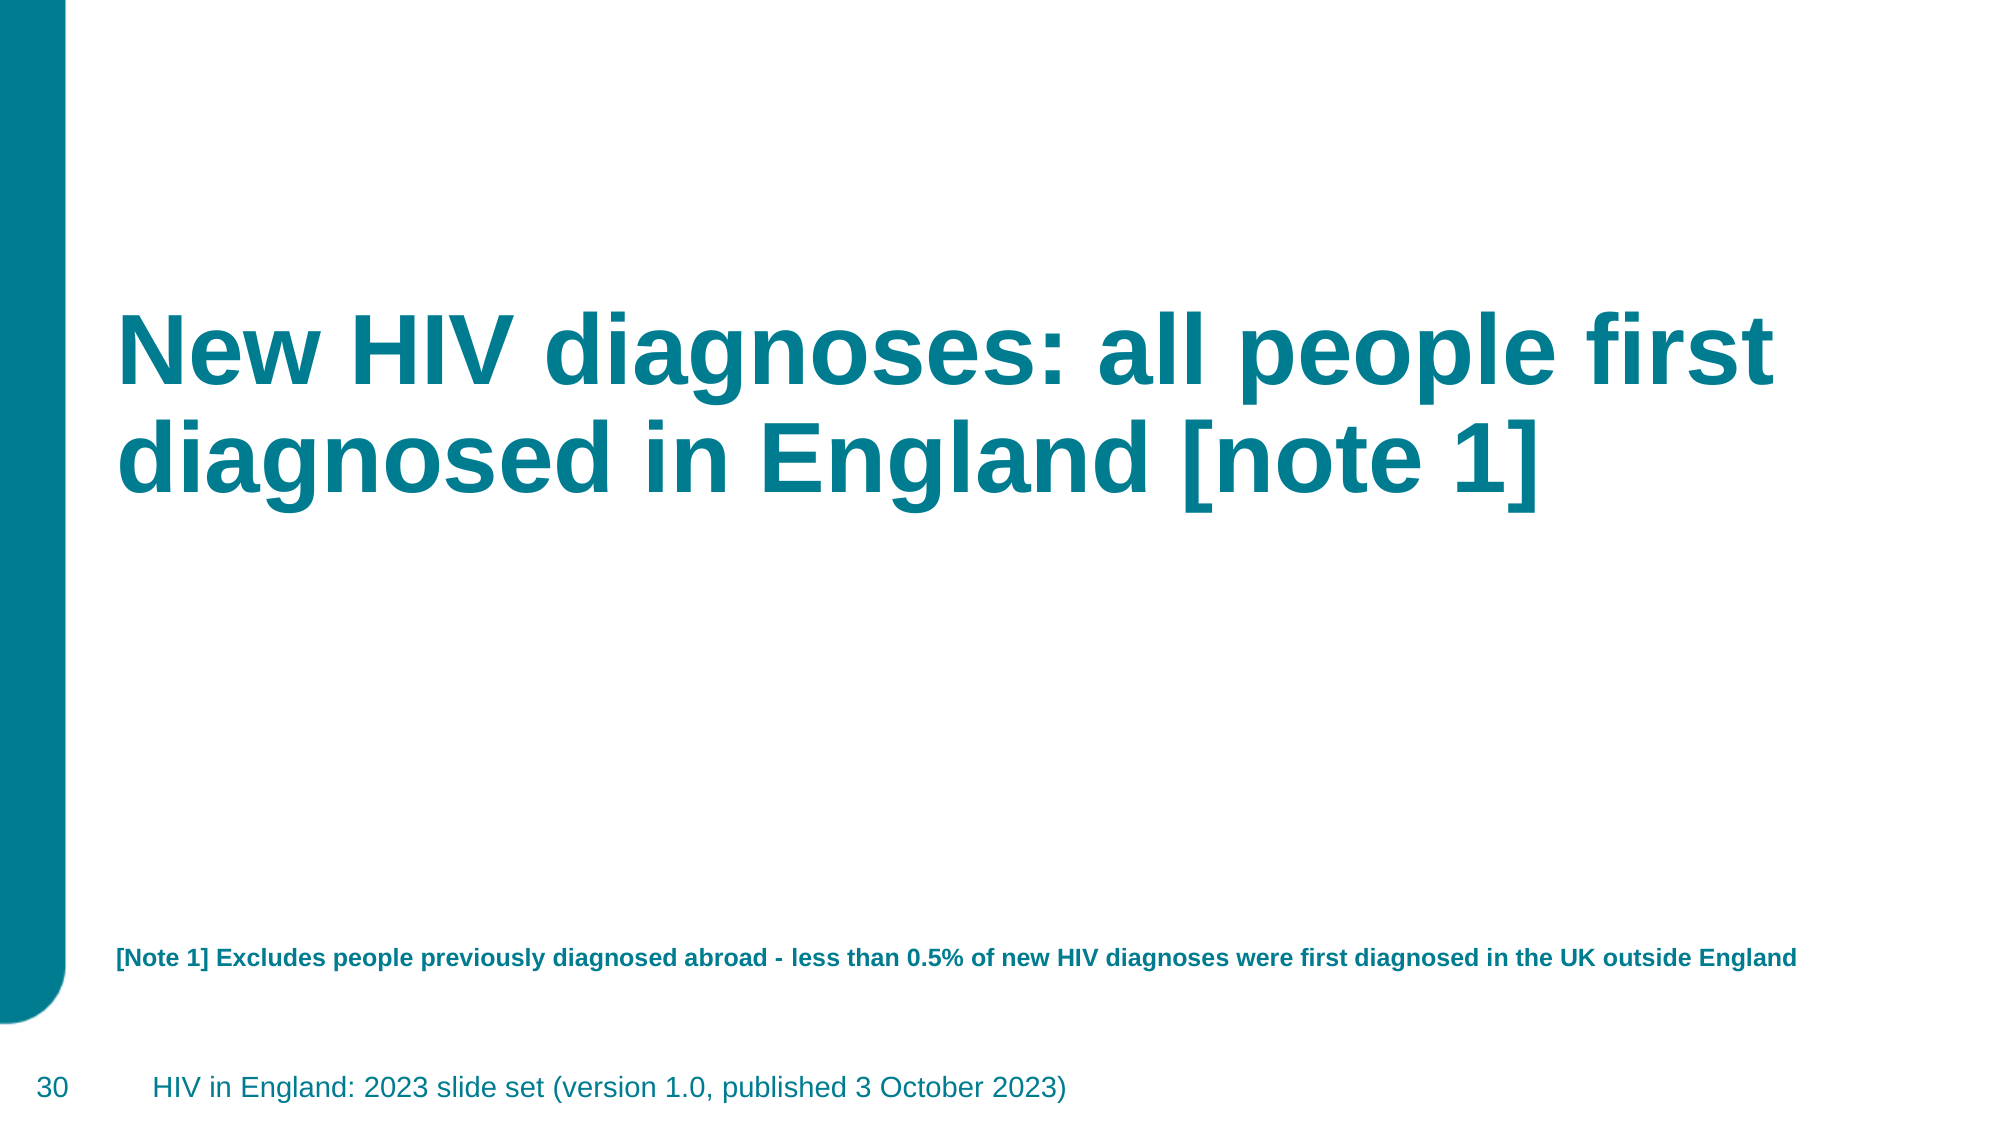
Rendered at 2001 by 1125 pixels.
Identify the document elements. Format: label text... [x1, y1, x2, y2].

list New HIV diagnoses: all people first diagnosed in England [note 1] [101, 291, 1926, 1005]
text_box [Note 1] Excludes people previously diagnosed abroad - less than 0.5% of new HIV diagnoses were first diagnosed in the UK outside England [101, 934, 1858, 1010]
text_box HIV in England: 2023 slide set (version 1.0, published 3 October 2023) [137, 1056, 1780, 1116]
text_box [21, 1056, 120, 1117]
